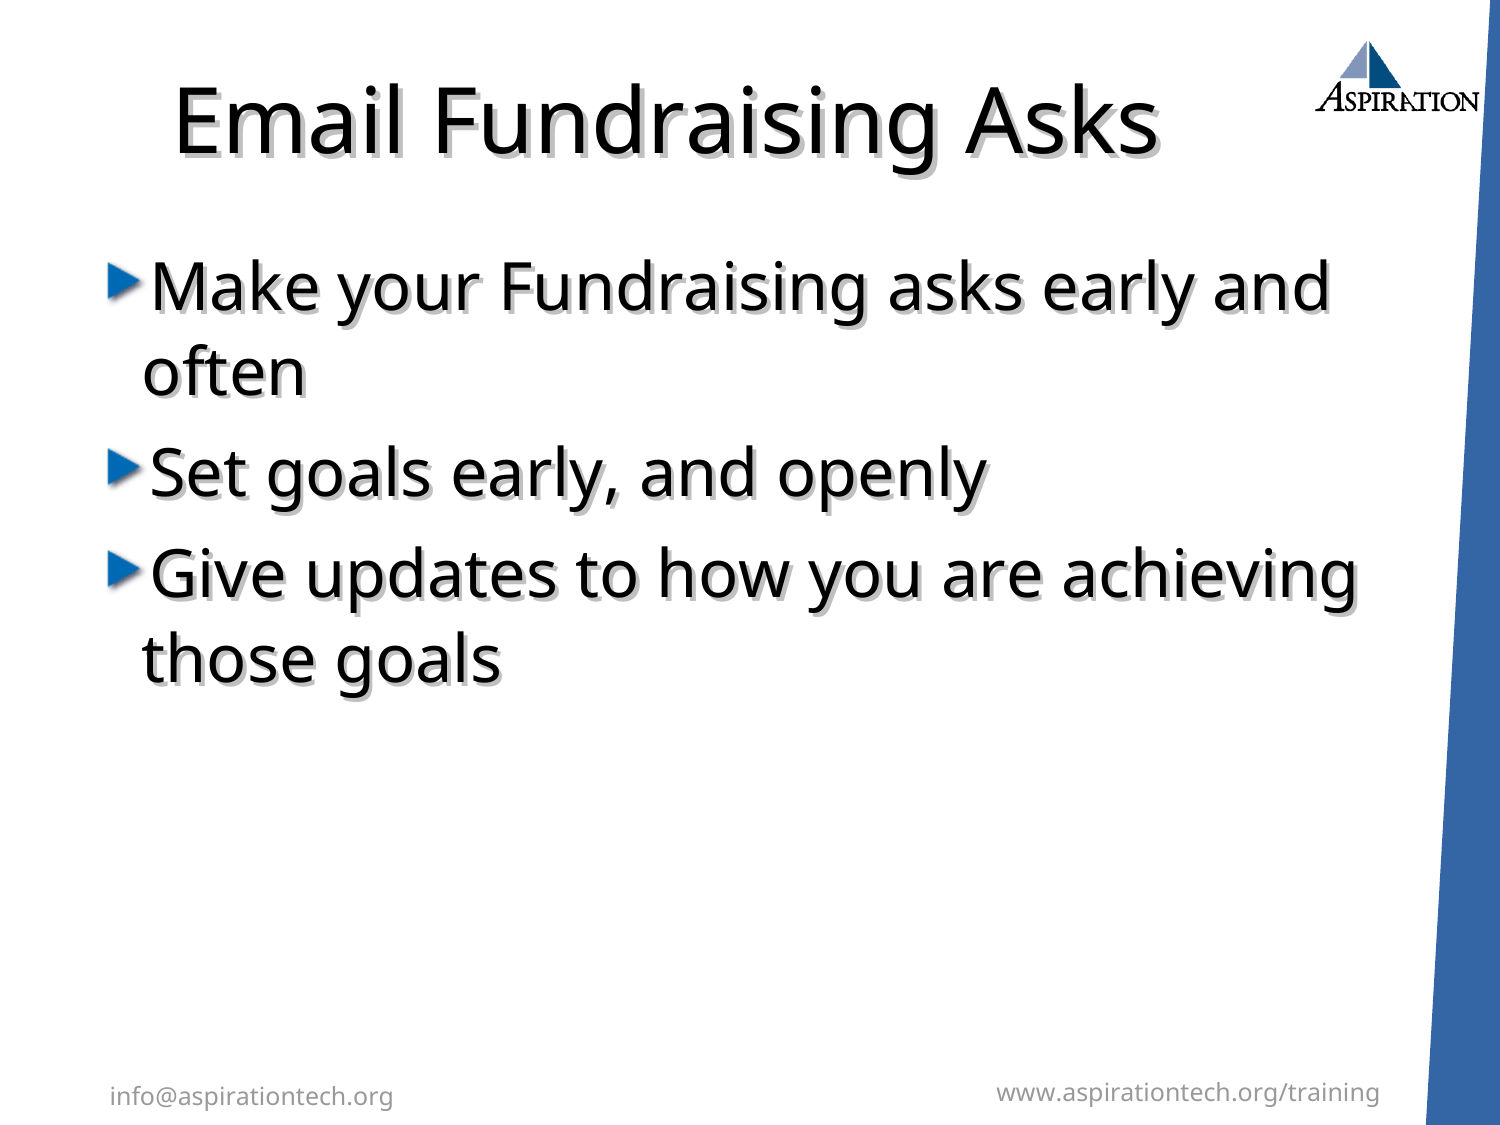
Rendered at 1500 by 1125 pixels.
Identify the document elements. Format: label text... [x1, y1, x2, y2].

picture [1315, 41, 1480, 120]
title Email Fundraising Asks [49, 19, 1284, 206]
list Make your Fundraising asks early and often Set goals early, and openly Give updates to how you are achieving those goals [49, 238, 1447, 892]
